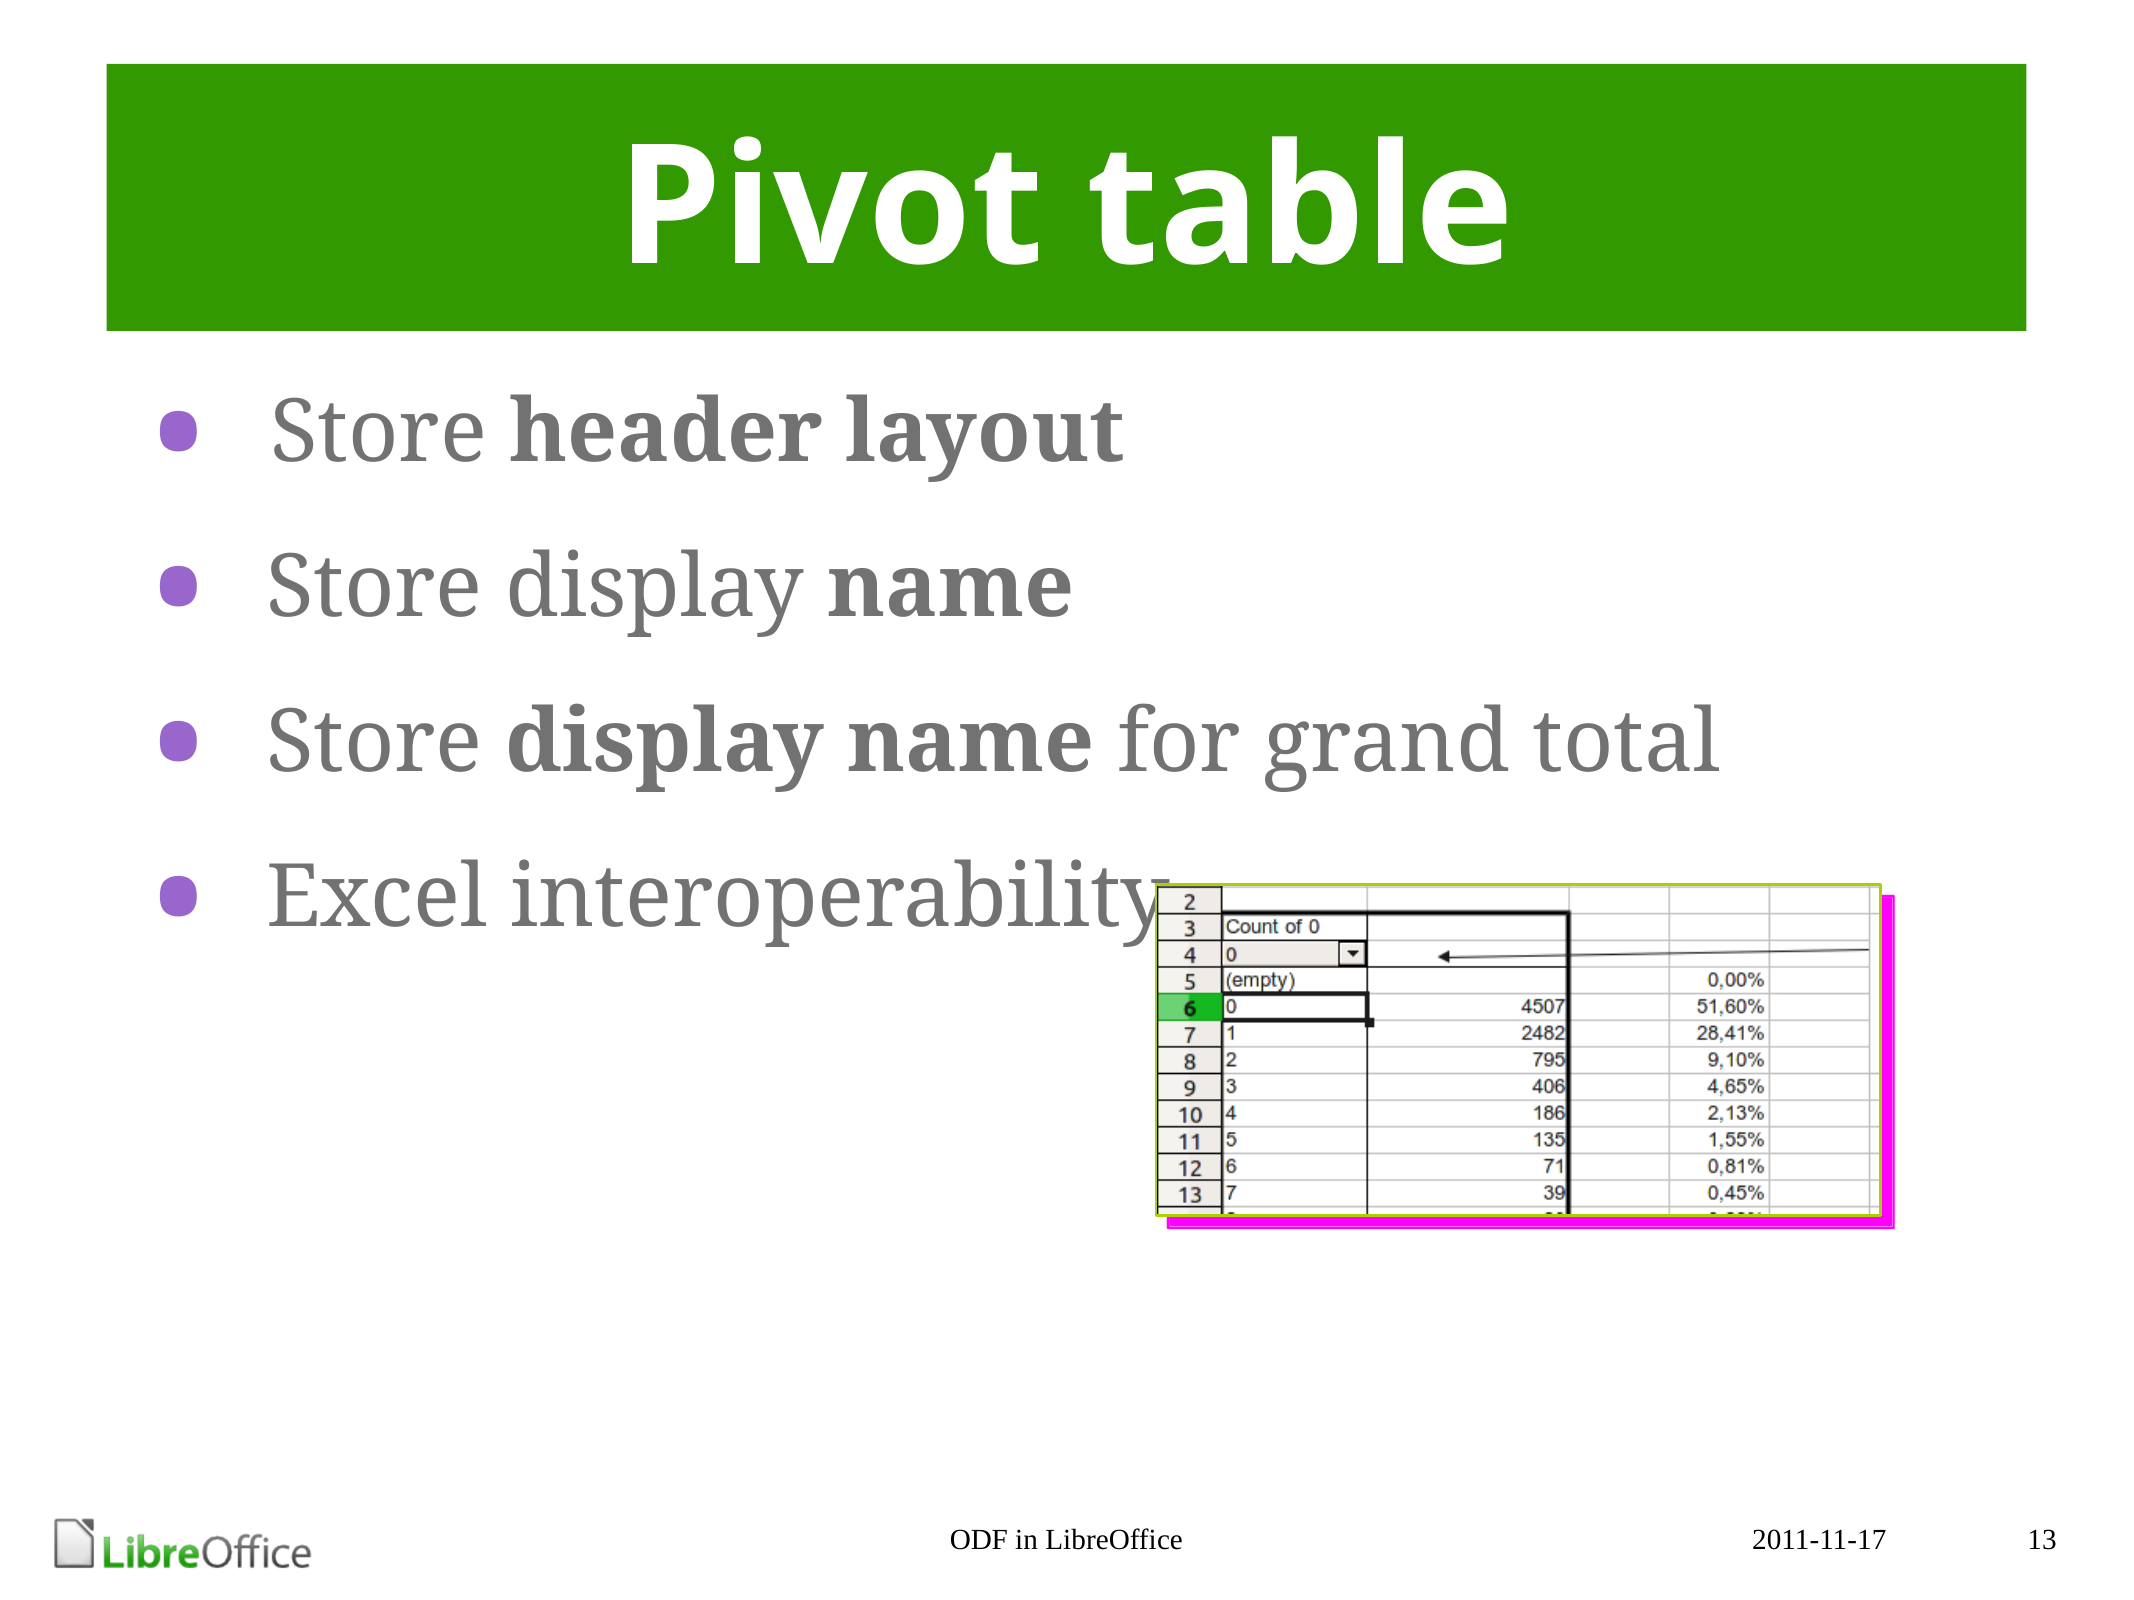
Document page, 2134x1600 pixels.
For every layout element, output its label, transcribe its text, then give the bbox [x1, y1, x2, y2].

picture [1157, 885, 1880, 1214]
list Store header layout Store display name Store display name for grand total Excel interoperability [106, 374, 2027, 1303]
title Pivot table [106, 63, 2027, 331]
picture [35, 1499, 331, 1588]
